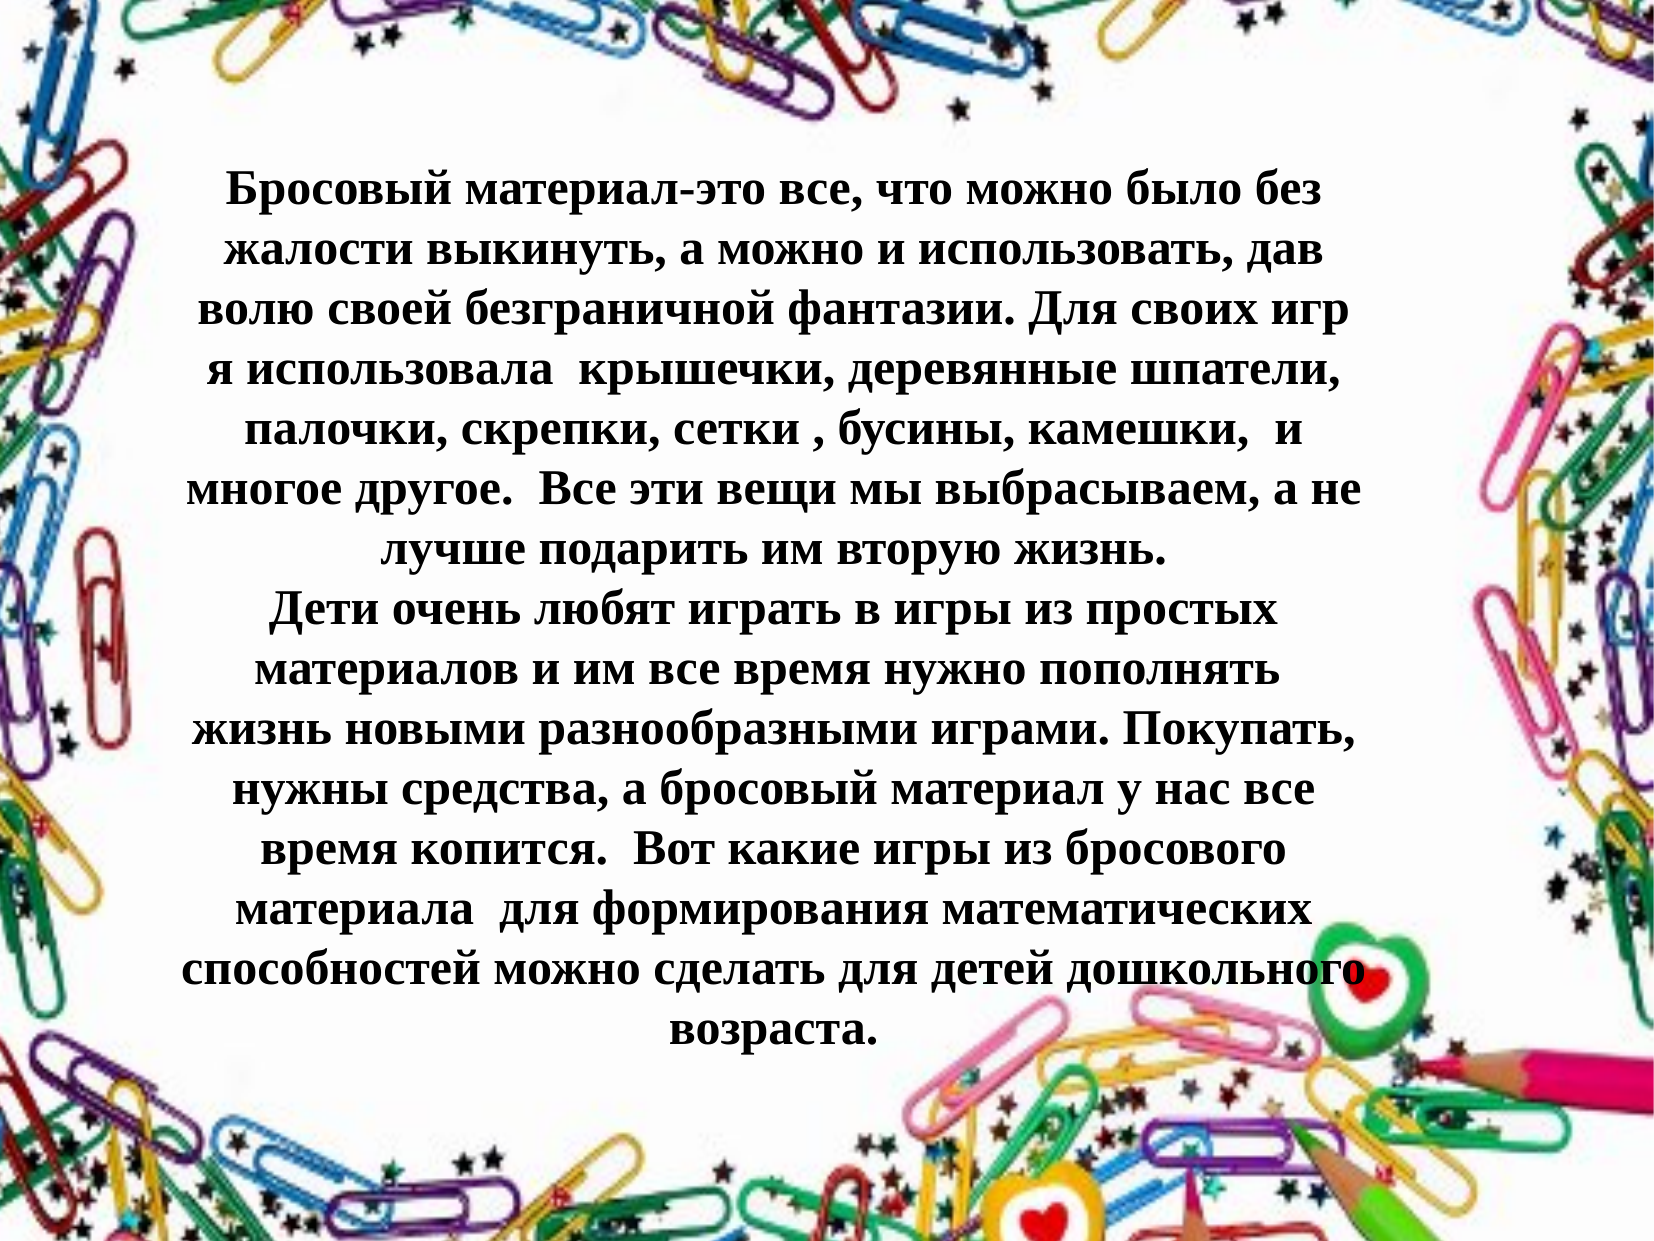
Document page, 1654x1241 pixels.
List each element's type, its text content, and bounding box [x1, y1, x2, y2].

picture [0, 0, 1654, 1241]
text_box Бросовый материал-это все, что можно было без жалости выкинуть, а можно и использовать, дав волю своей безграничной фантазии. Для своих игр я использовала крышечки, деревянные шпатели, палочки, скрепки, сетки , бусины, камешки, и многое другое. Все эти вещи мы выбрасываем, а не лучше подарить им вторую жизнь. Дети очень любят играть в игры из простых материалов и им все время нужно пополнять жизнь новыми разнообразными играми. Покупать, нужны средства, а бросовый материал у нас все время копится. Вот какие игры из бросового материала для формирования математических способностей можно сделать для детей дошкольного возраста. [165, 147, 1383, 1072]
